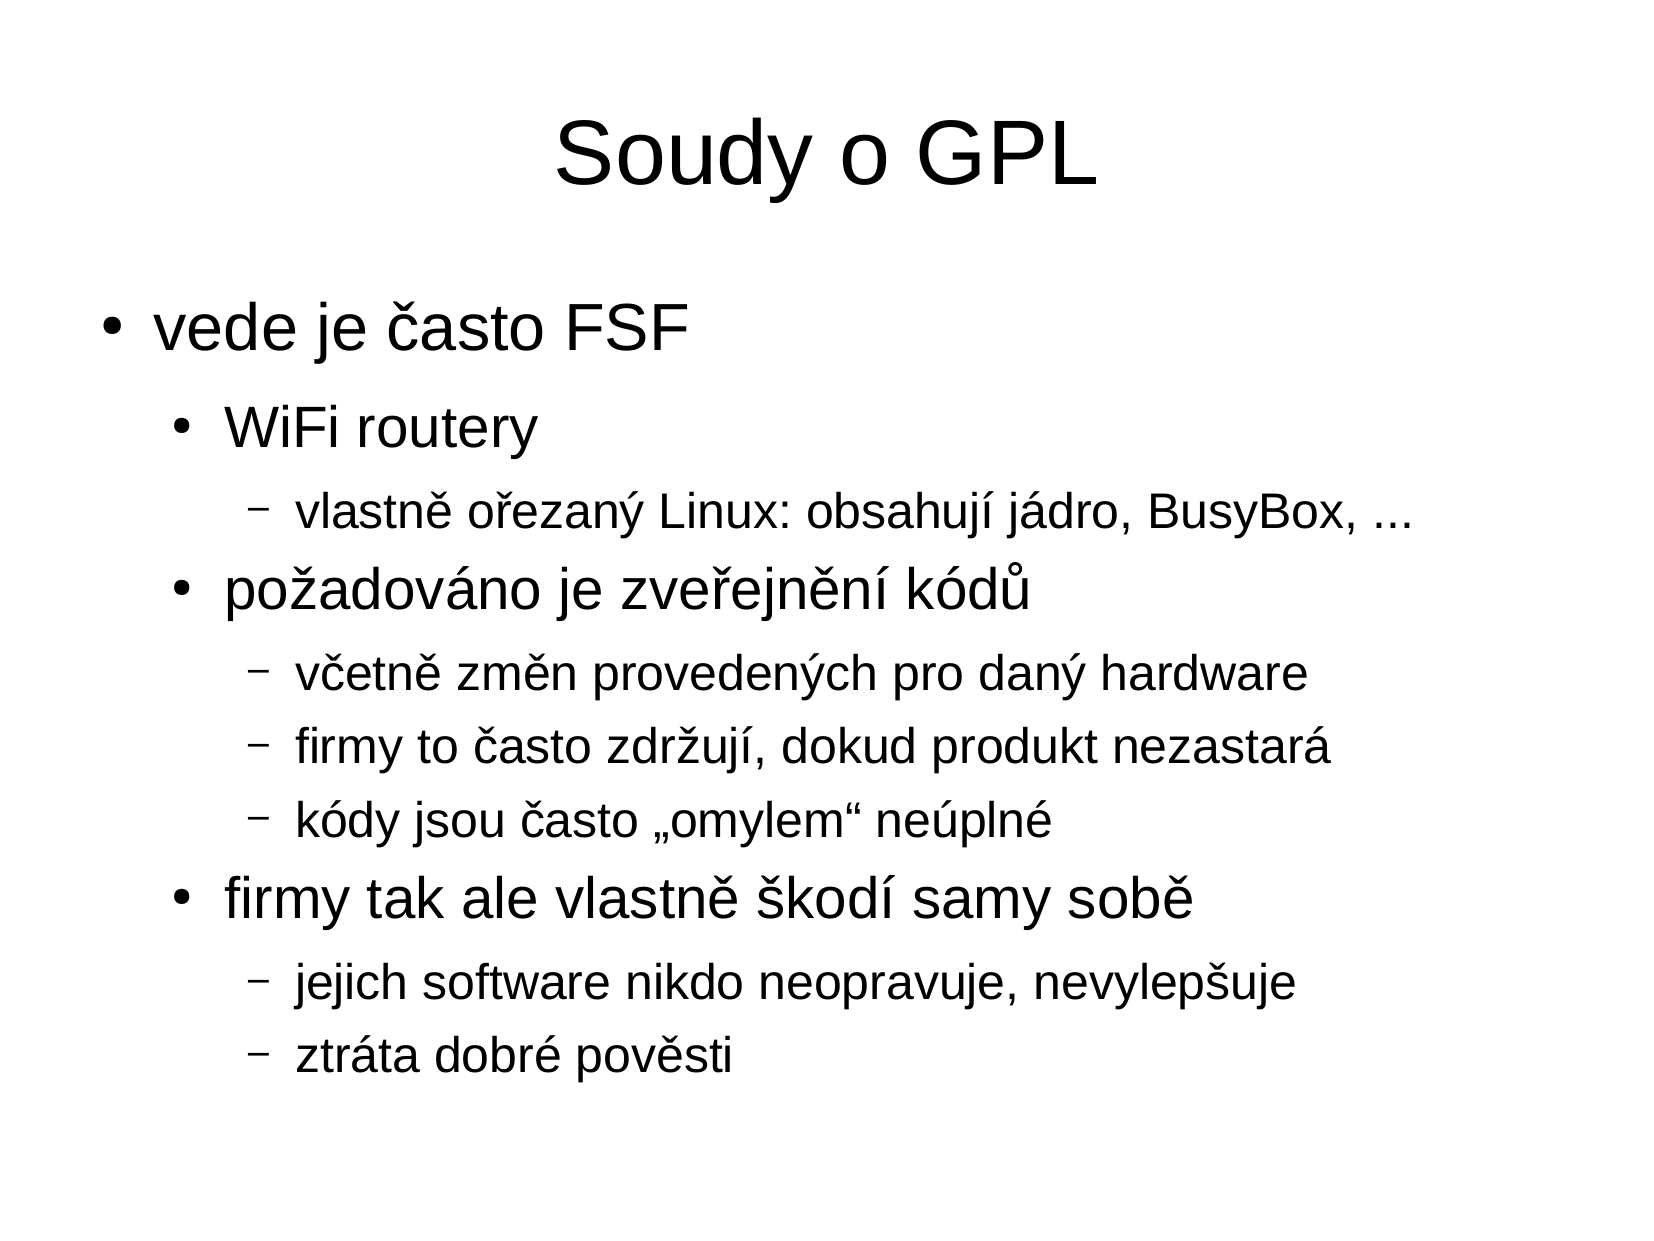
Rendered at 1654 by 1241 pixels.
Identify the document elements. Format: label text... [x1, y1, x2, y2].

list vede je často FSF WiFi routery vlastně ořezaný Linux: obsahují jádro, BusyBox, ... požadováno je zveřejnění kódů včetně změn provedených pro daný hardware firmy to často zdržují, dokud produkt nezastará kódy jsou často „omylem“ neúplné firmy tak ale vlastně škodí samy sobě jejich software nikdo neopravuje, nevylepšuje ztráta dobré pověsti [82, 290, 1571, 1109]
title Soudy o GPL [82, 49, 1571, 257]
